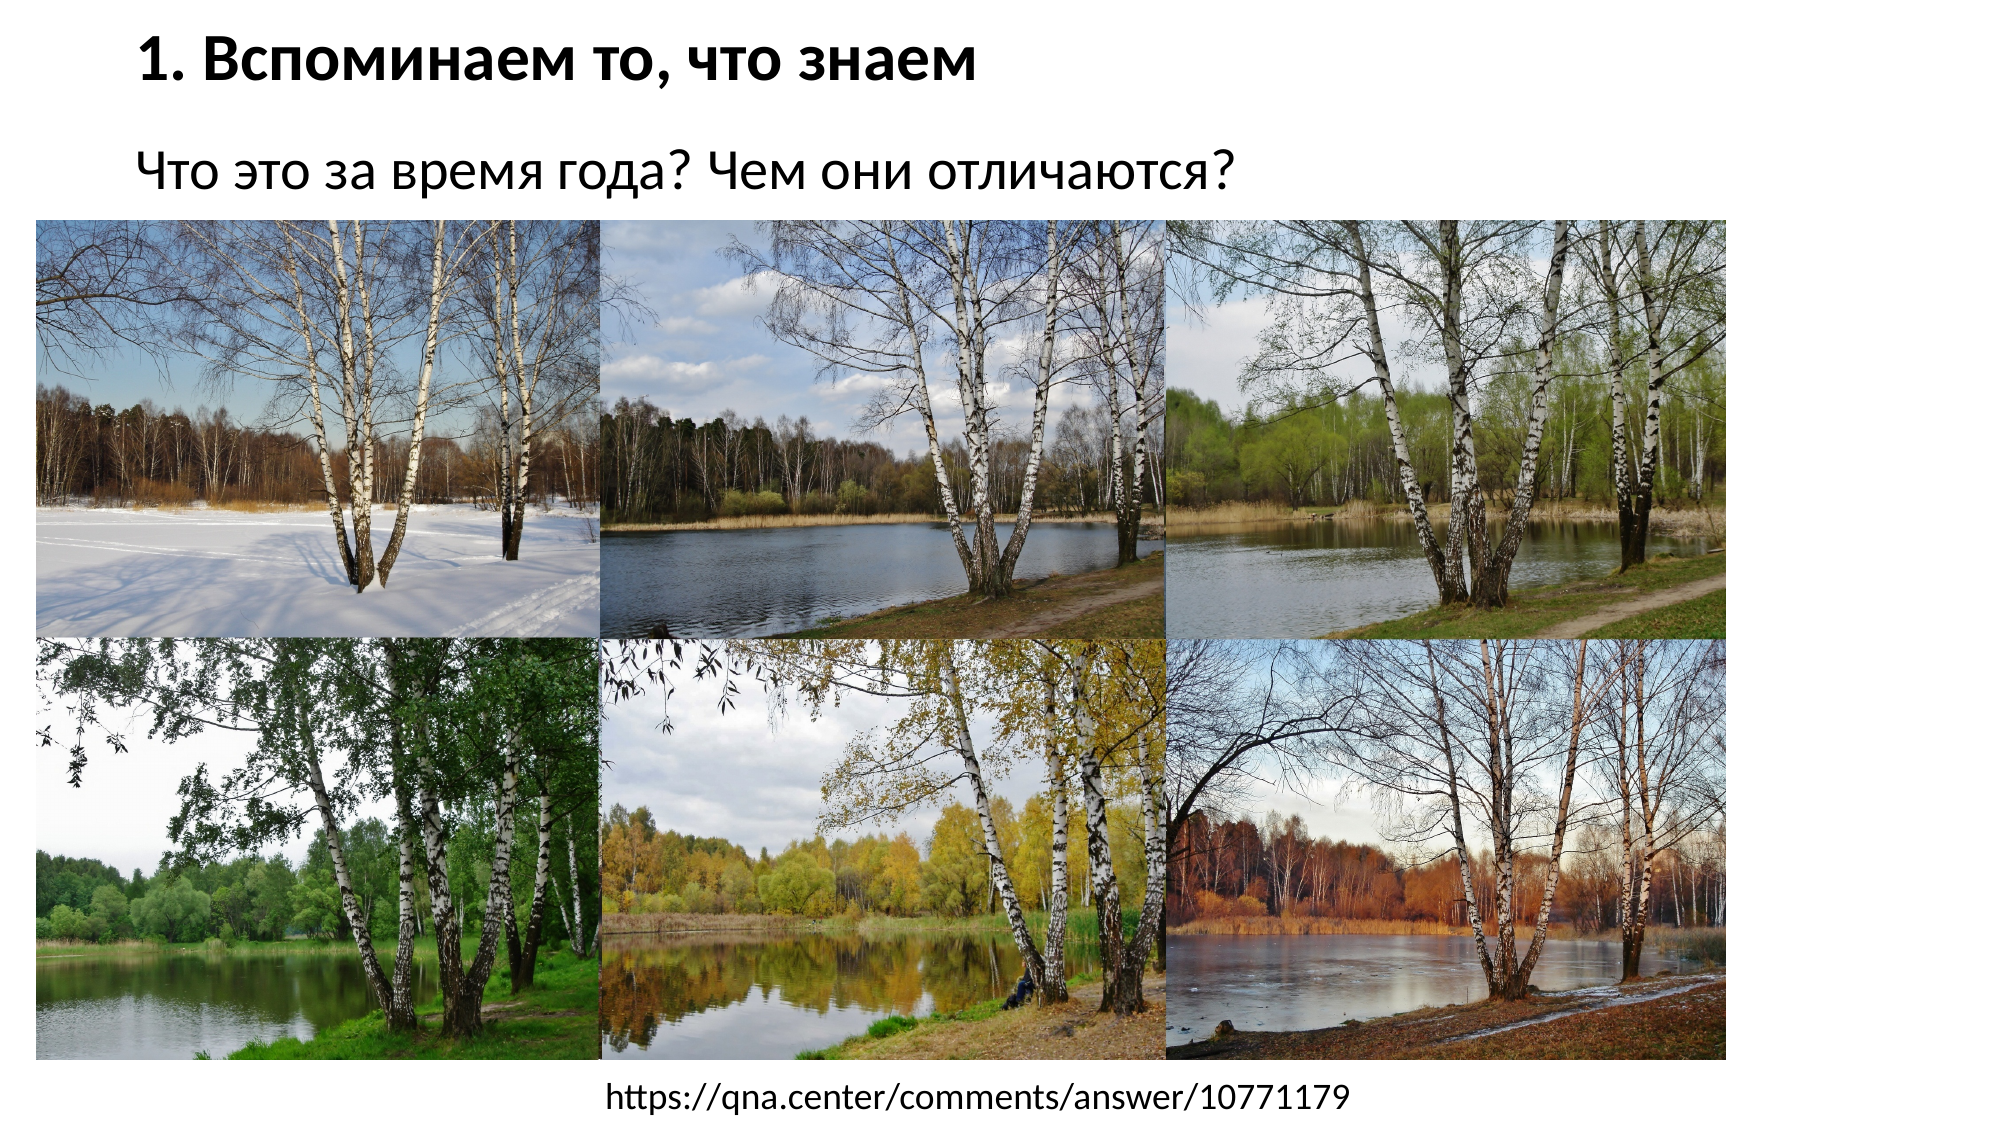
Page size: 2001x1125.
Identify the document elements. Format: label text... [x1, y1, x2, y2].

text_box https://qna.center/comments/answer/10771179 [590, 1064, 1366, 1124]
list Что это за время года? Чем они отличаются? [120, 131, 1262, 220]
title 1. Вспоминаем то, что знаем [120, 13, 1846, 103]
picture [36, 220, 1726, 1060]
